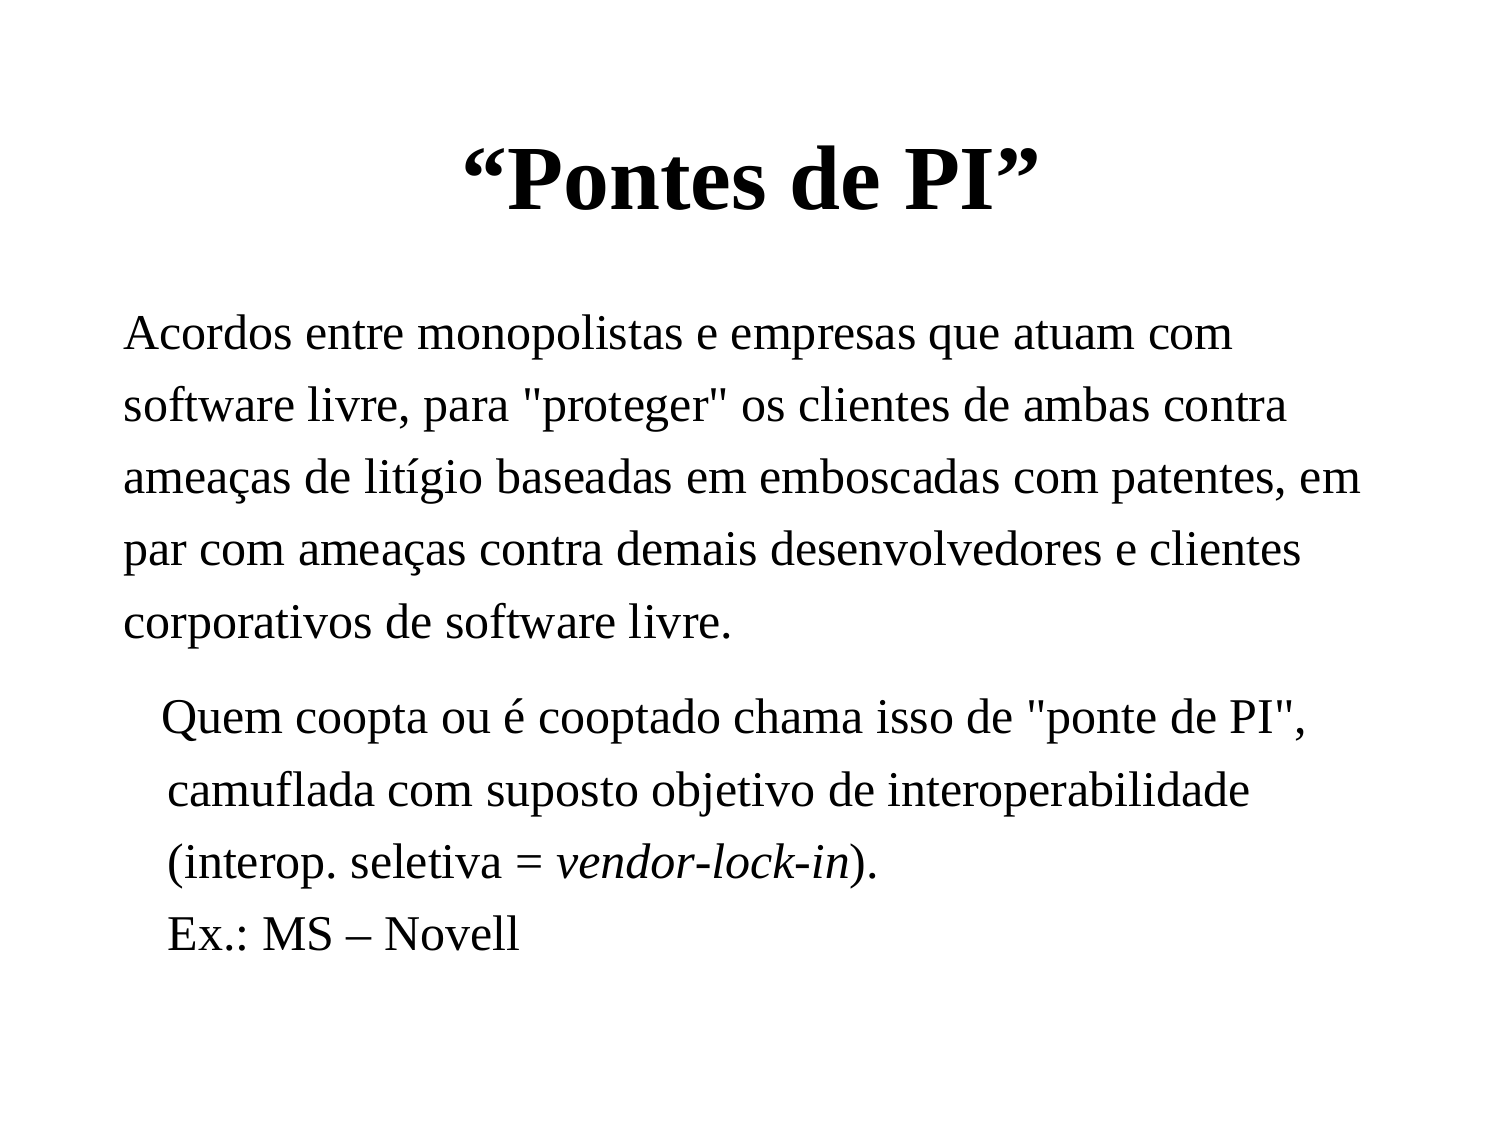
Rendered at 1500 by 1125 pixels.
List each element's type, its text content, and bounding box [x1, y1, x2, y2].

title “Pontes de PI” [87, 52, 1416, 307]
text_box Acordos entre monopolistas e empresas que atuam com software livre, para "proteger" os clientes de ambas contra ameaças de litígio baseadas em emboscadas com patentes, em par com ameaças contra demais desenvolvedores e clientes corporativos de software livre. Quem coopta ou é cooptado chama isso de "ponte de PI", camuflada com suposto objetivo de interoperabilidade (interop. seletiva = vendor-lock-in). Ex.: MS – Novell [108, 280, 1388, 970]
